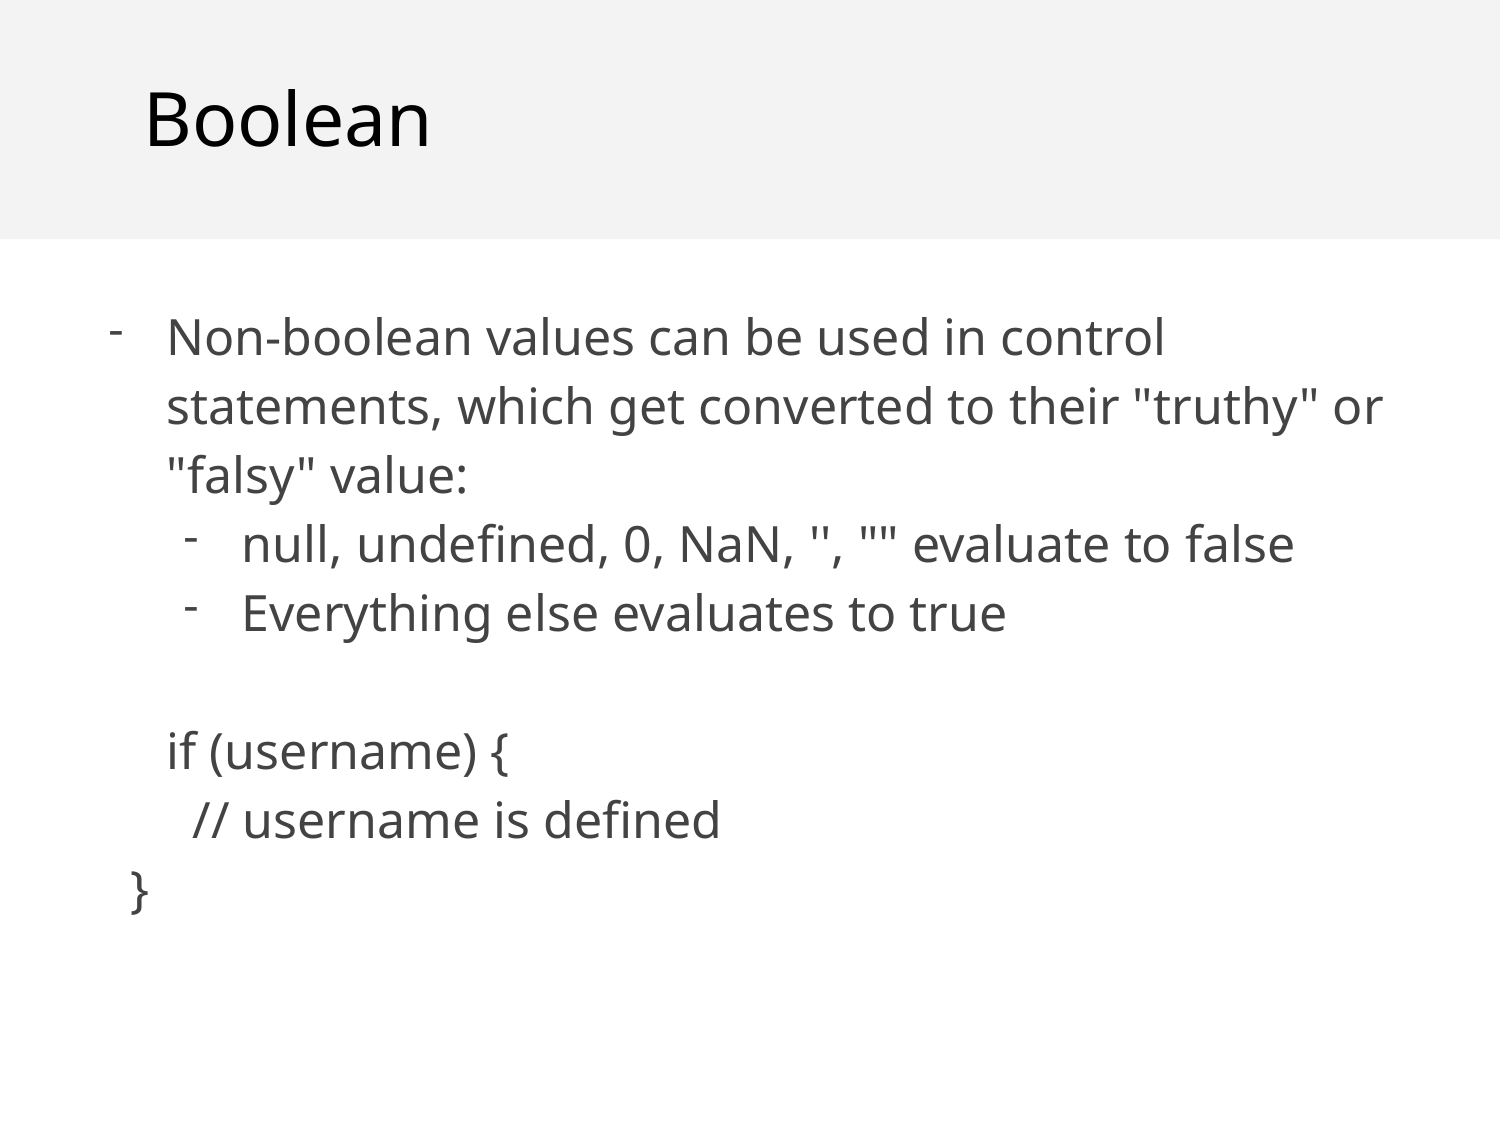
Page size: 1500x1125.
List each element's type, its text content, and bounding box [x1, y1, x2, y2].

title Boolean [128, 56, 1372, 183]
list Non-boolean values can be used in control statements, which get converted to their "truthy" or "falsy" value: null, undefined, 0, NaN, '', "" evaluate to false Everything else evaluates to true if (username) { // username is defined } [76, 281, 1444, 988]
